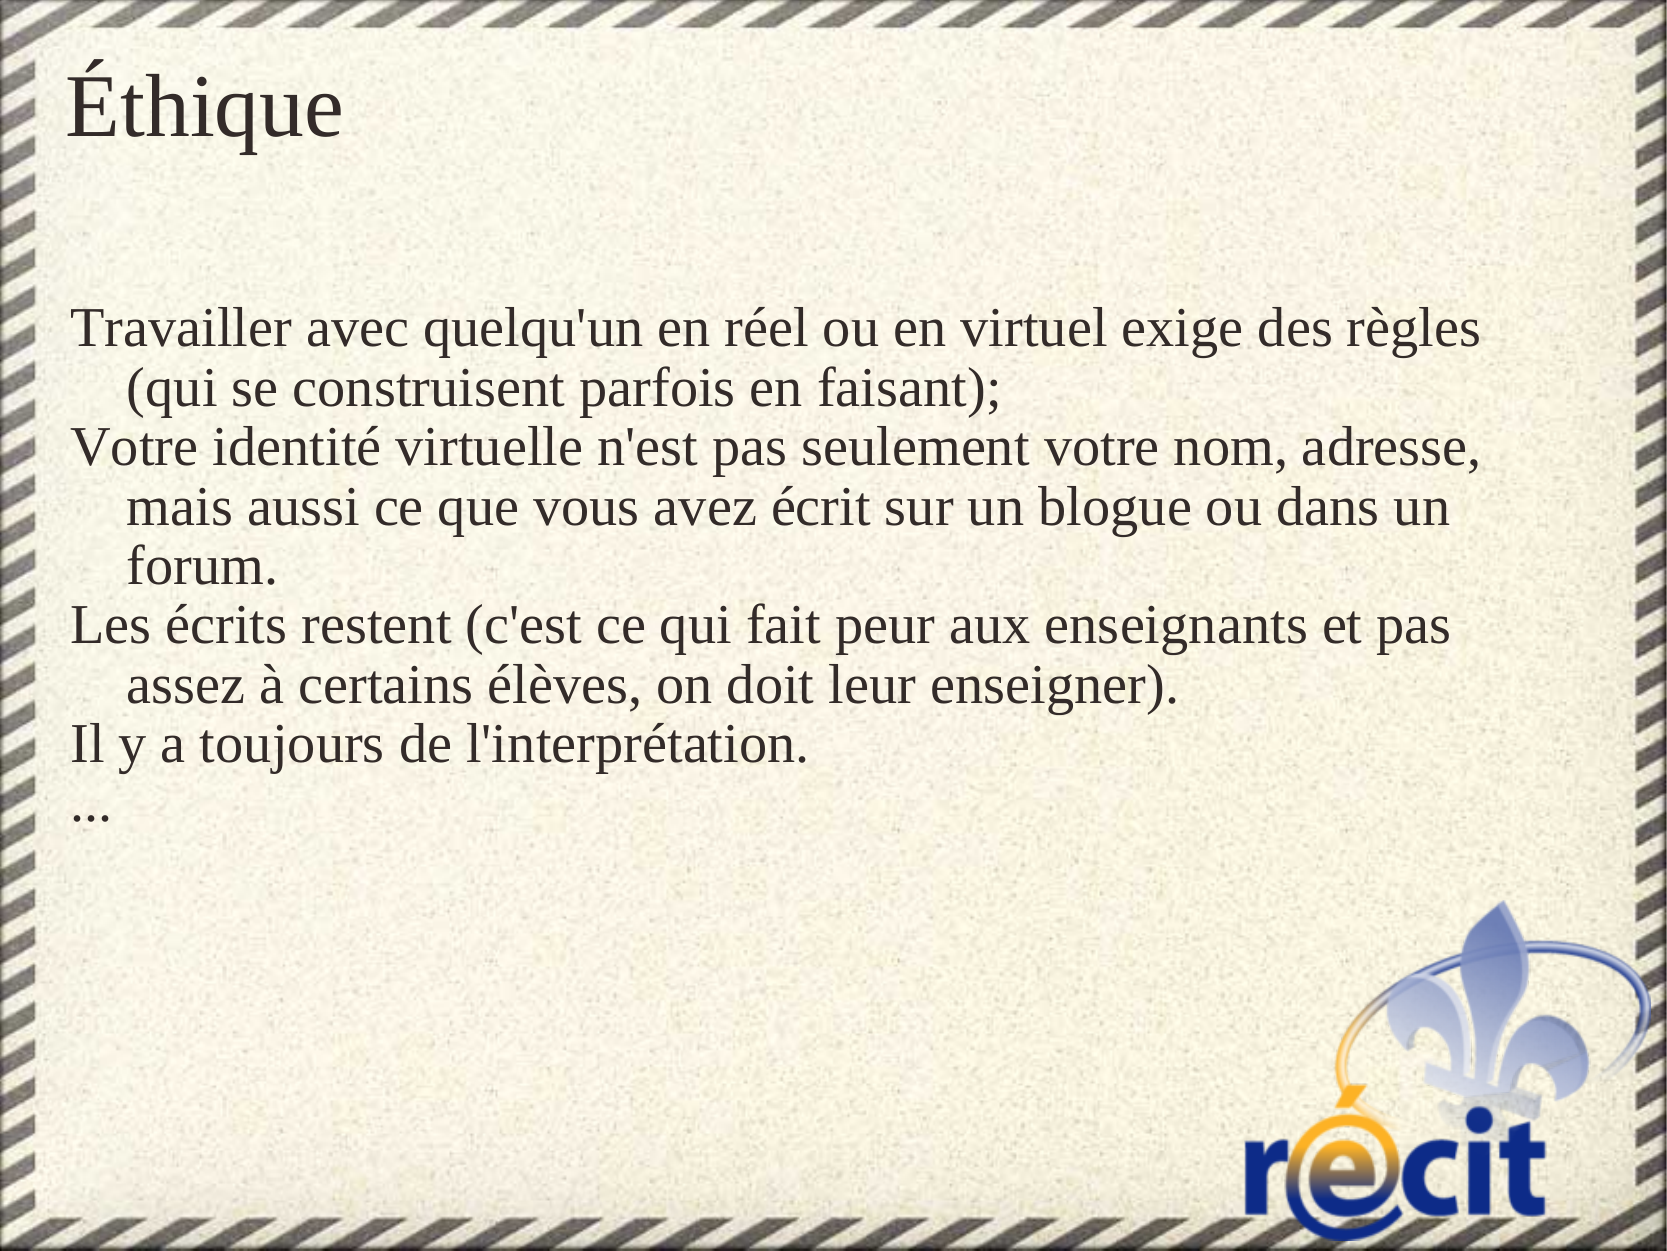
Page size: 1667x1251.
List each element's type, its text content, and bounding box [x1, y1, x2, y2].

list Travailler avec quelqu'un en réel ou en virtuel exige des règles (qui se construisent parfois en faisant); Votre identité virtuelle n'est pas seulement votre nom, adresse, mais aussi ce que vous avez écrit sur un blogue ou dans un forum. Les écrits restent (c'est ce qui fait peur aux enseignants et pas assez à certains élèves, on doit leur enseigner). Il y a toujours de l'interprétation. ... [51, 299, 1577, 945]
title Éthique [65, 61, 1653, 213]
picture [0, 0, 1667, 1251]
